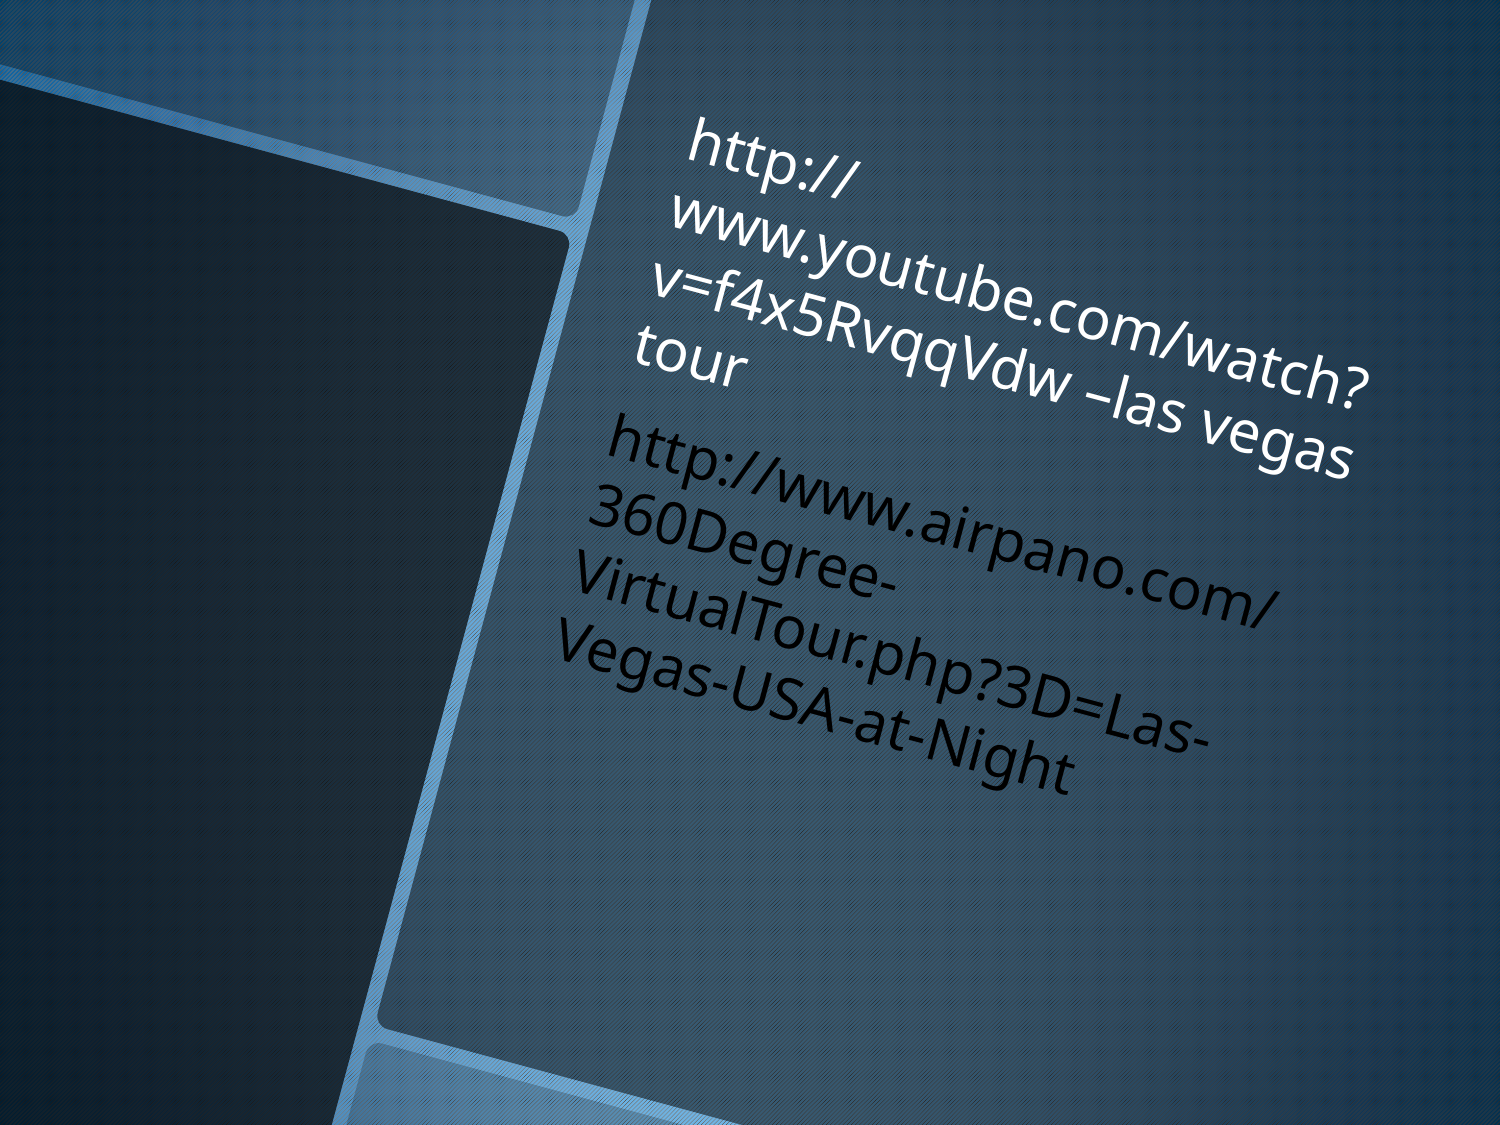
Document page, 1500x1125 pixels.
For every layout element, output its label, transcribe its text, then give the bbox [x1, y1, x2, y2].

list http://www.youtube.com/watch?v=f4x5RvqqVdw –las vegas tour http://www.airpano.com/360Degree-VirtualTour.php?3D=Las-Vegas-USA-at-Night [480, 90, 1425, 1058]
